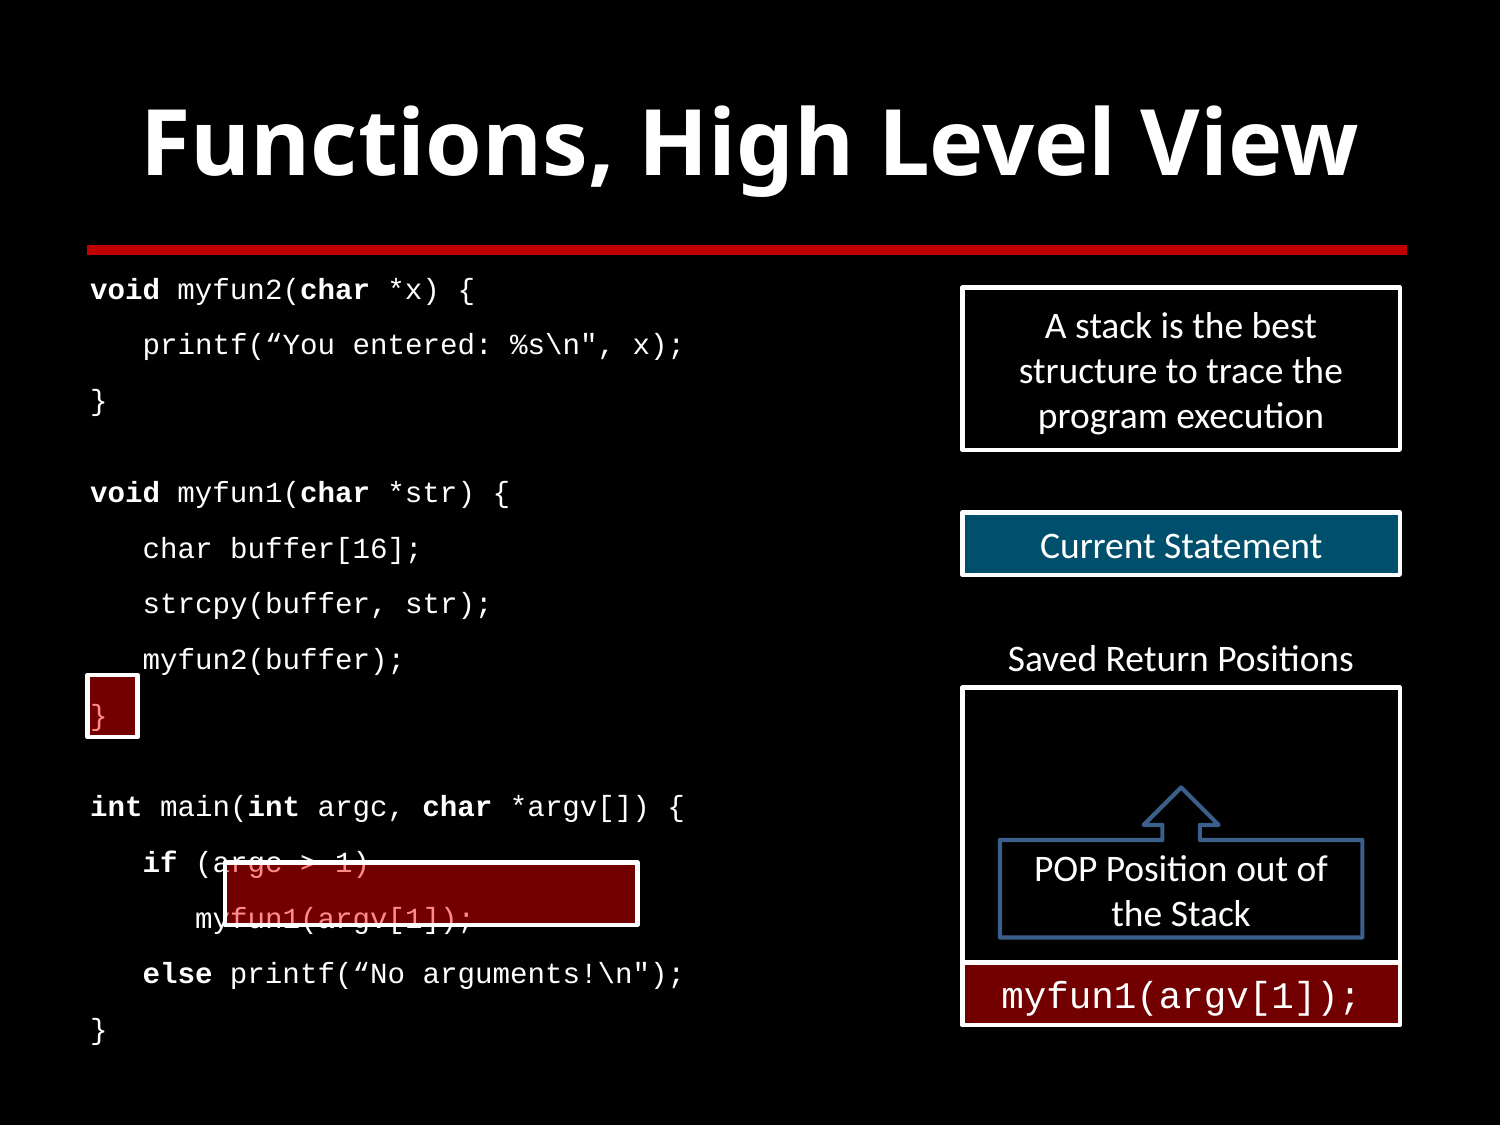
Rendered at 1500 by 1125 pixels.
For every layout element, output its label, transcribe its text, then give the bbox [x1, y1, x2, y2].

text_box A stack is the best structure to trace the program execution [962, 287, 1400, 450]
text_box myfun1(argv[1]); [962, 962, 1400, 1025]
text_box Saved Return Positions [962, 624, 1400, 688]
text_box [225, 862, 638, 925]
text_box [962, 688, 1400, 962]
text_box [87, 674, 138, 738]
list void myfun2(char *x) { printf(“You entered: %s\n", x); } void myfun1(char *str) { char buffer[16]; strcpy(buffer, str); myfun2(buffer); } int main(int argc, char *argv[]) { if (argc > 1) myfun1(argv[1]); else printf(“No arguments!\n"); } [75, 262, 1425, 1063]
title Functions, High Level View [75, 45, 1425, 233]
text_box Current Statement [962, 512, 1400, 575]
text_box POP Position out of the Stack [999, 787, 1363, 938]
